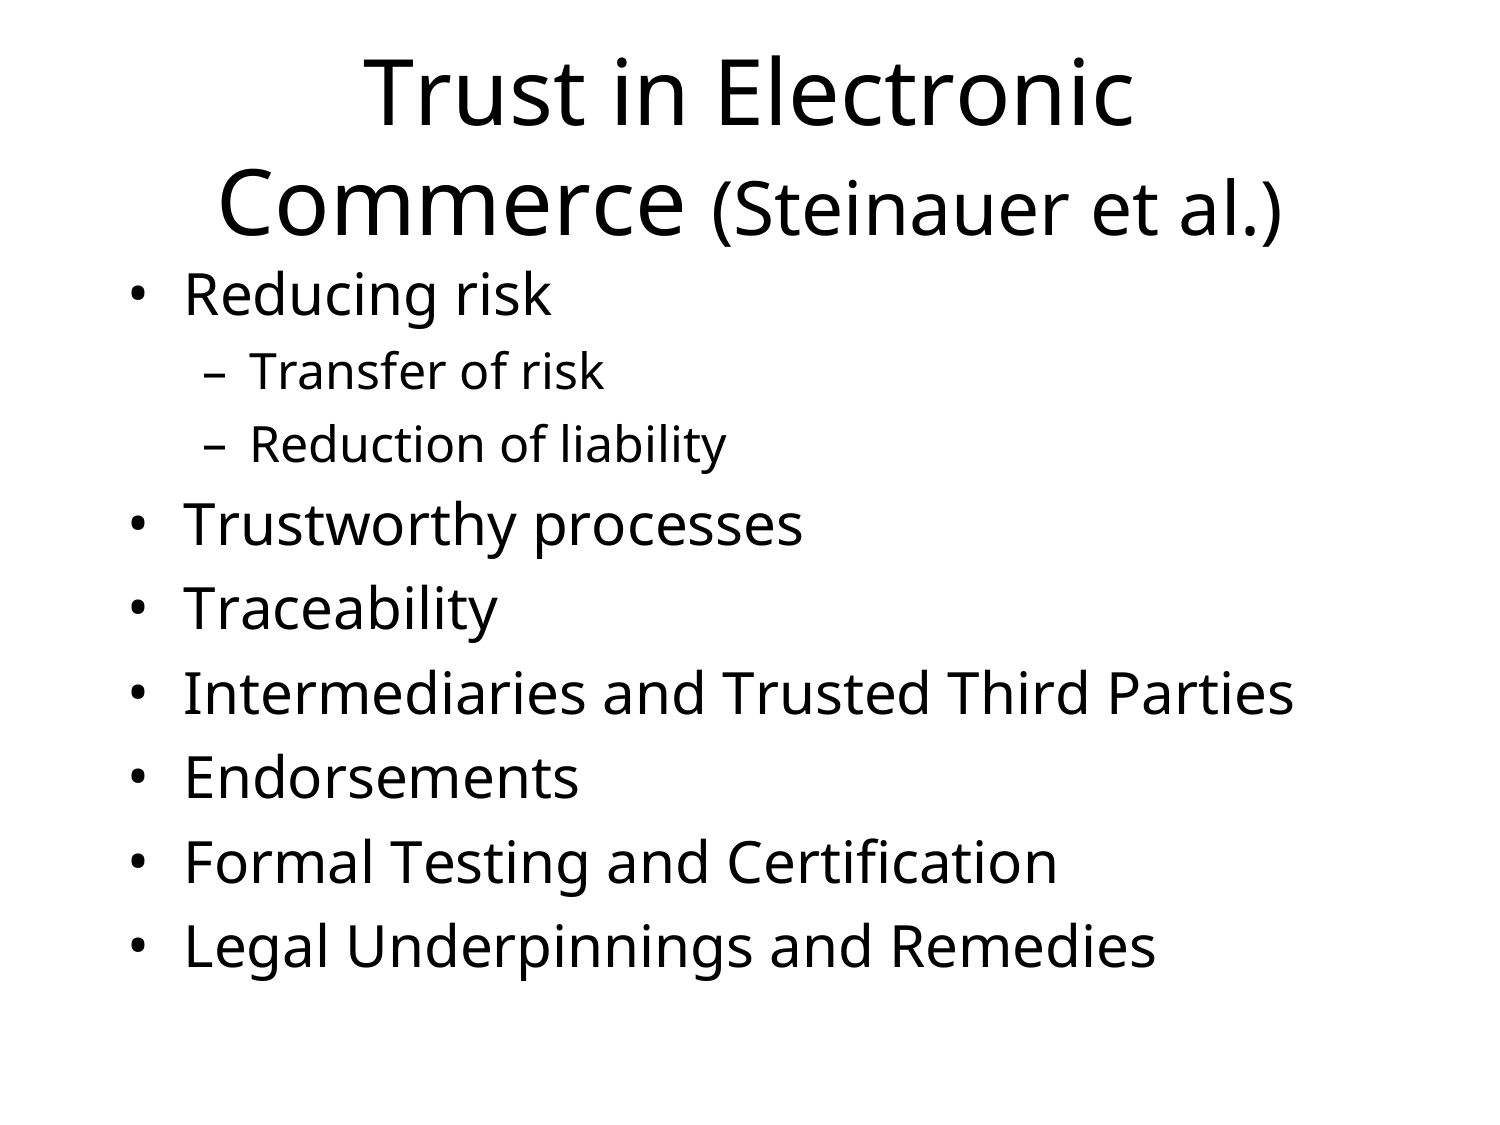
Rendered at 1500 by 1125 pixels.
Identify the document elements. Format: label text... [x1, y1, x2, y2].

title Trust in Electronic Commerce (Steinauer et al.) [112, 36, 1388, 249]
list Reducing risk Transfer of risk Reduction of liability Trustworthy processes Traceability Intermediaries and Trusted Third Parties Endorsements Formal Testing and Certification Legal Underpinnings and Remedies [112, 249, 1388, 1001]
